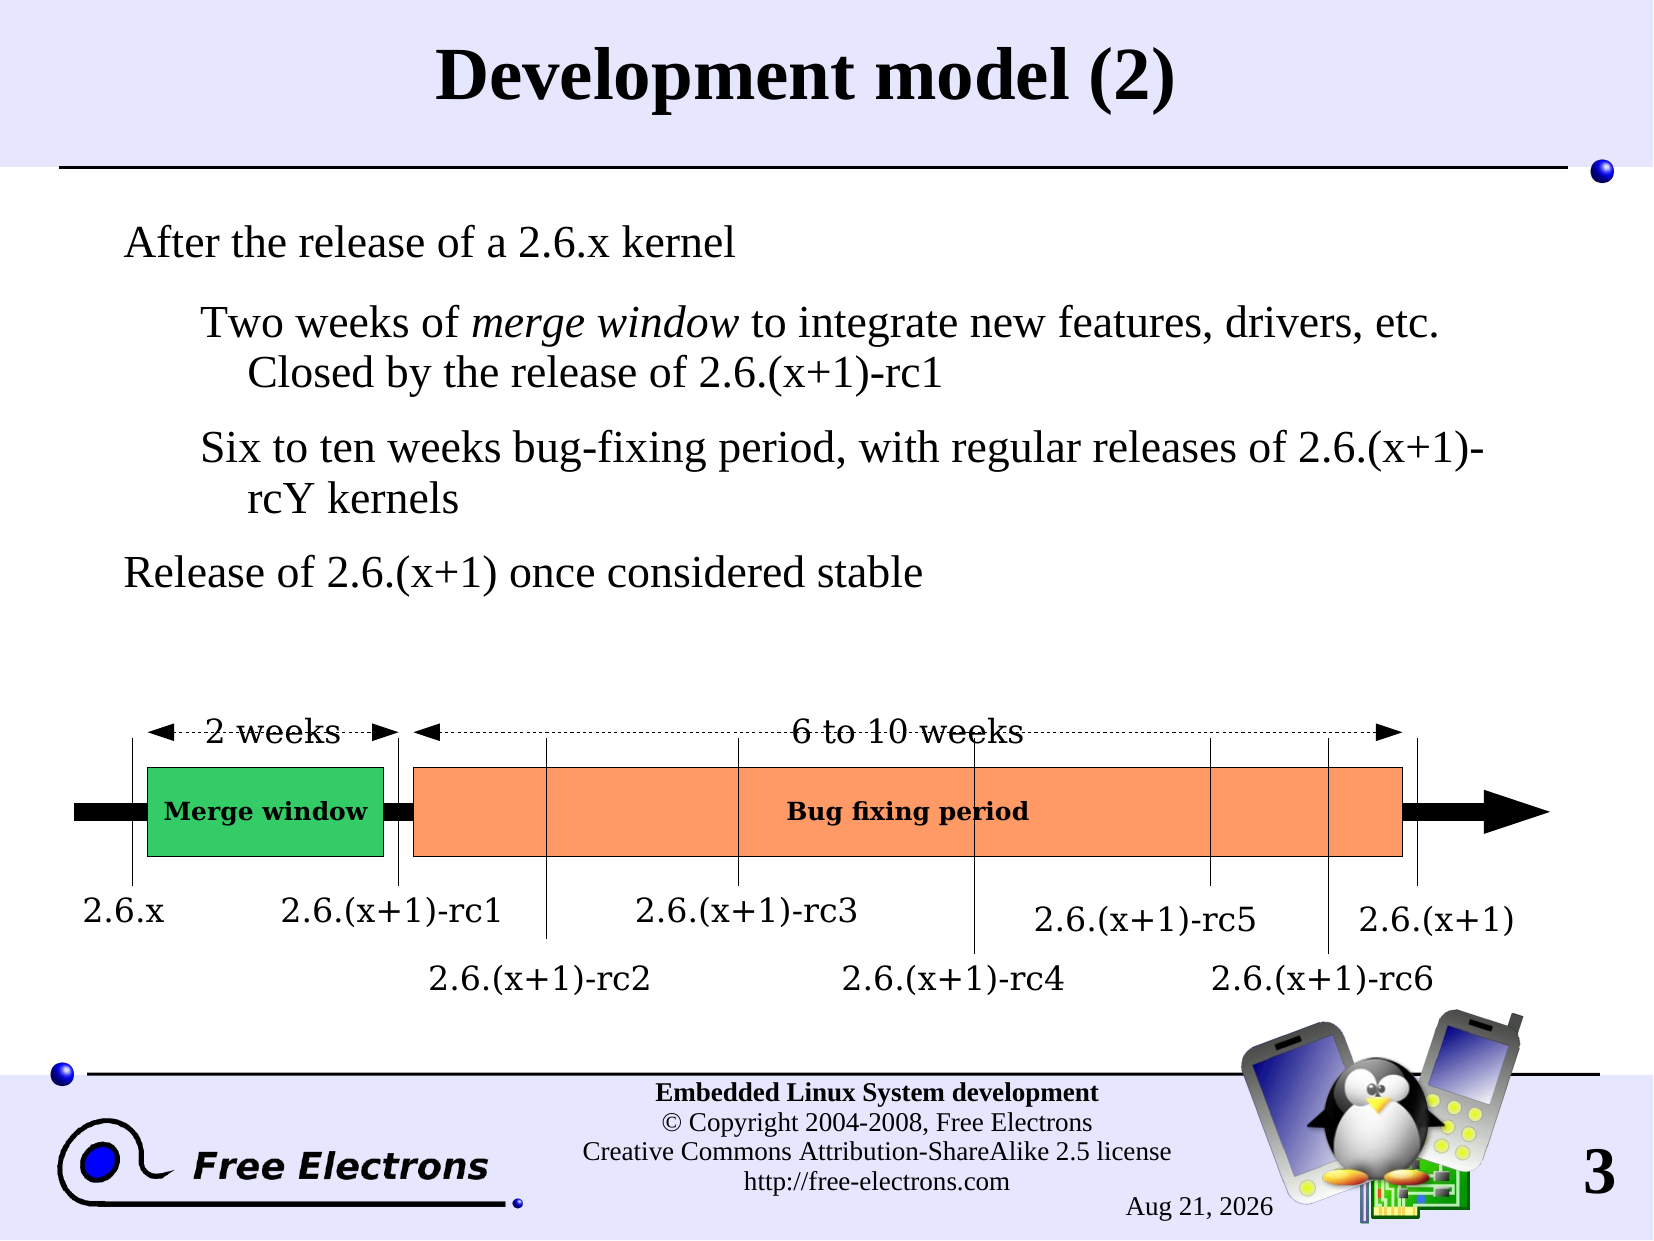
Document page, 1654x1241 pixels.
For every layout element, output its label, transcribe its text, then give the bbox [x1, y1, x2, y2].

text_box Bug fixing period [1211, 767, 1328, 857]
text_box Merge window [147, 767, 384, 857]
picture [1225, 984, 1538, 1241]
text_box Bug fixing period [547, 767, 738, 857]
text_box 2.6.(x+1)-rc6 [1210, 959, 1447, 999]
text_box 2.6.(x+1)-rc2 [428, 959, 665, 999]
text_box Bug fixing period [739, 767, 974, 857]
text_box Bug fixing period [1329, 767, 1403, 857]
text_box Bug fixing period [975, 767, 1210, 857]
text_box 2.6.(x+1)-rc3 [634, 891, 872, 930]
text_box Bug fixing period [413, 767, 546, 857]
picture [50, 1107, 527, 1216]
text_box 2.6.x [82, 891, 186, 930]
title Development model (2) [60, 25, 1551, 124]
text_box 2.6.(x+1)-rc1 [280, 891, 517, 930]
text_box 2.6.(x+1)-rc4 [841, 959, 1078, 999]
list After the release of a 2.6.x kernel Two weeks of merge window to integrate new features, drivers, etc. Closed by the release of 2.6.(x+1)-rc1 Six to ten weeks bug-fixing period, with regular releases of 2.6.(x+1)-rcY kernels Release of 2.6.(x+1) once considered stable [105, 216, 1518, 751]
text_box 2.6.(x+1) [1358, 900, 1521, 939]
text_box 2.6.(x+1)-rc5 [1033, 900, 1270, 939]
